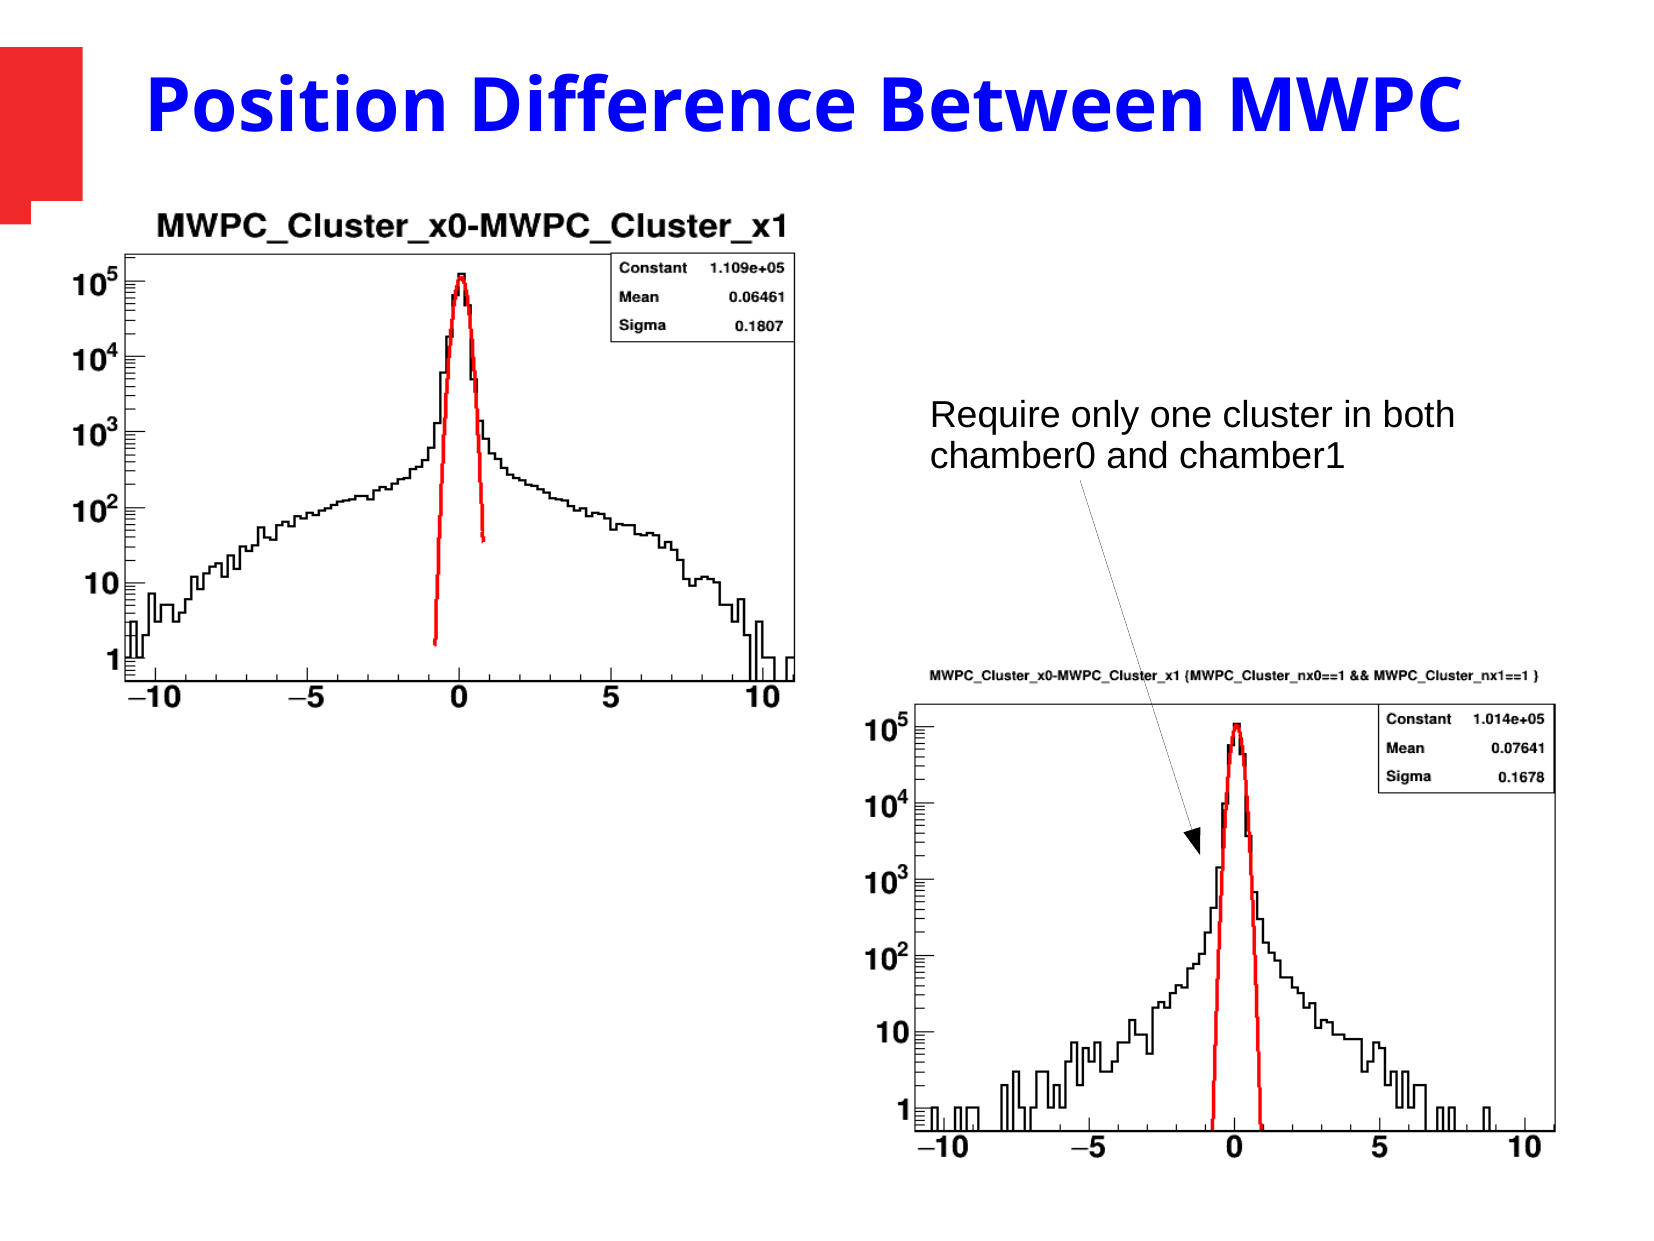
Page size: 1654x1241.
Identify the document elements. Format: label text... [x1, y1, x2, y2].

picture [31, 201, 1636, 1186]
title Position Difference Between MWPC [88, 51, 1542, 154]
text_box Require only one cluster in both chamber0 and chamber1 [915, 385, 1516, 541]
